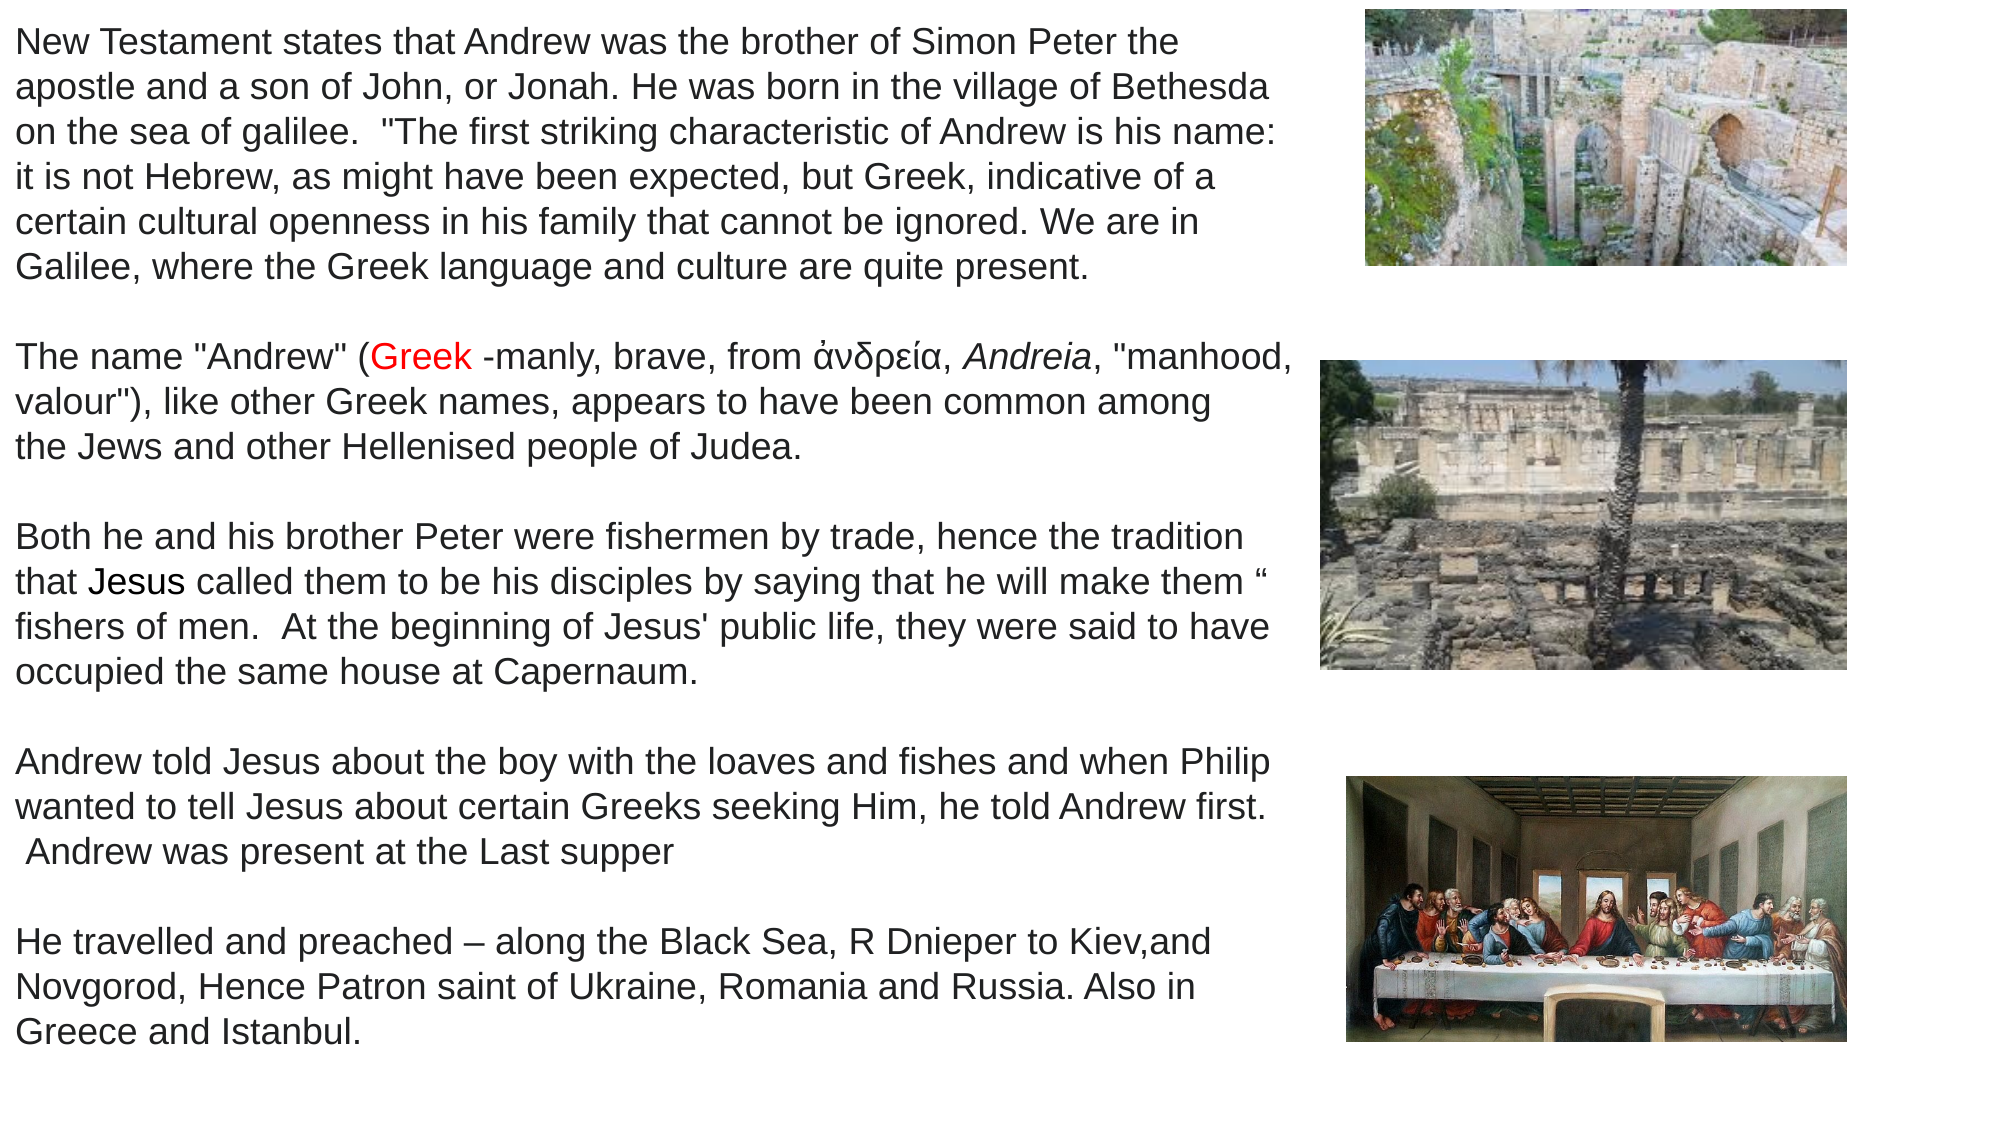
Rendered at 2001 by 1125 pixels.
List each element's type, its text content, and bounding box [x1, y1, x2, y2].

picture [1365, 9, 1847, 266]
text_box New Testament states that Andrew was the brother of Simon Peter the apostle and a son of John, or Jonah. He was born in the village of Bethesda on the sea of galilee. "The first striking characteristic of Andrew is his name: it is not Hebrew, as might have been expected, but Greek, indicative of a certain cultural openness in his family that cannot be ignored. We are in Galilee, where the Greek language and culture are quite present. The name "Andrew" (Greek -manly, brave, from ἀνδρεία, Andreia, "manhood, valour"), like other Greek names, appears to have been common among the Jews and other Hellenised people of Judea. Both he and his brother Peter were fishermen by trade, hence the tradition that Jesus called them to be his disciples by saying that he will make them “fishers of men. At the beginning of Jesus' public life, they were said to have occupied the same house at Capernaum. Andrew told Jesus about the boy with the loaves and fishes and when Philip wanted to tell Jesus about certain Greeks seeking Him, he told Andrew first. Andrew was present at the Last supper He travelled and preached – along the Black Sea, R Dnieper to Kiev,and Novgorod, Hence Patron saint of Ukraine, Romania and Russia. Also in Greece and Istanbul. [0, 9, 1321, 1116]
picture [1320, 360, 1847, 670]
picture [1346, 776, 1847, 1042]
